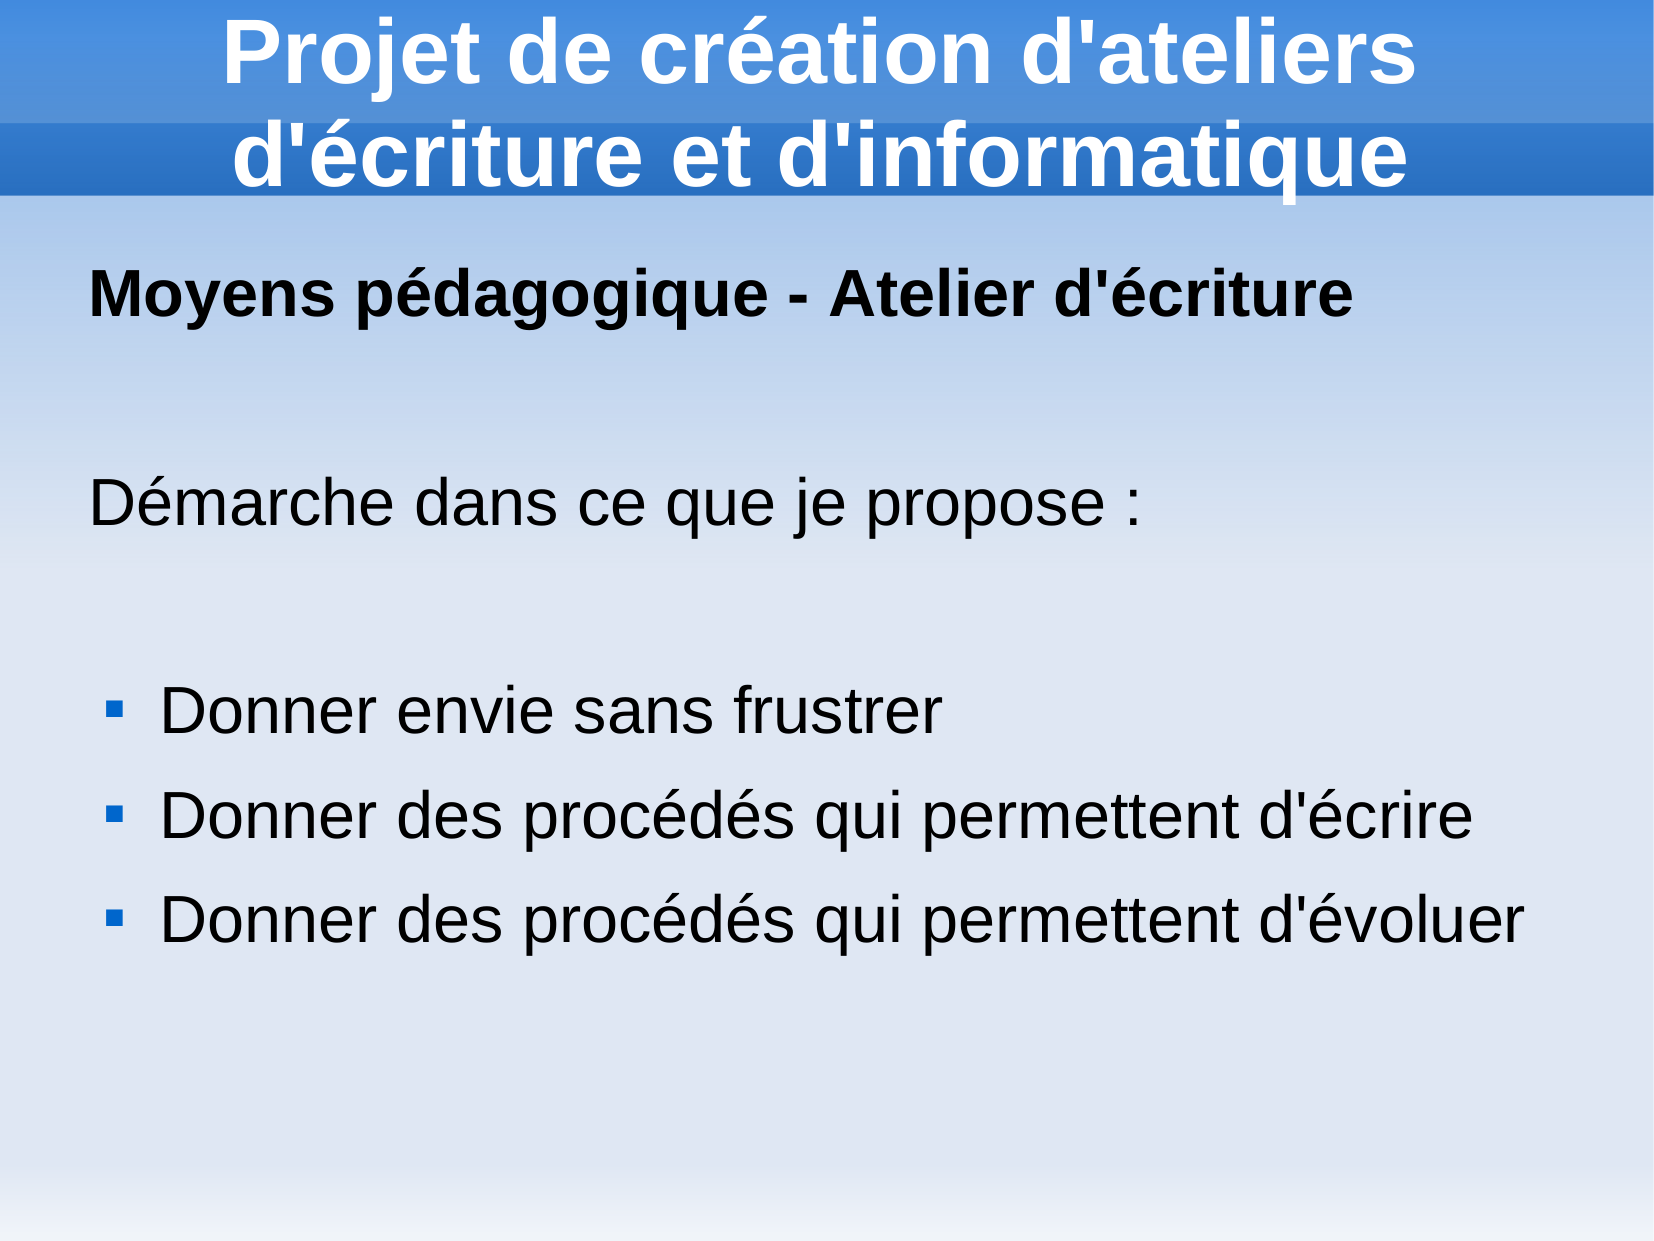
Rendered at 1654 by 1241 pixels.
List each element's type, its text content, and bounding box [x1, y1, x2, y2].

list Moyens pédagogique - Atelier d'écriture Démarche dans ce que je propose : Donner envie sans frustrer Donner des procédés qui permettent d'écrire Donner des procédés qui permettent d'évoluer [88, 256, 1577, 1075]
picture [0, 0, 1654, 1241]
title Projet de création d'ateliers d'écriture et d'informatique [76, 0, 1565, 208]
